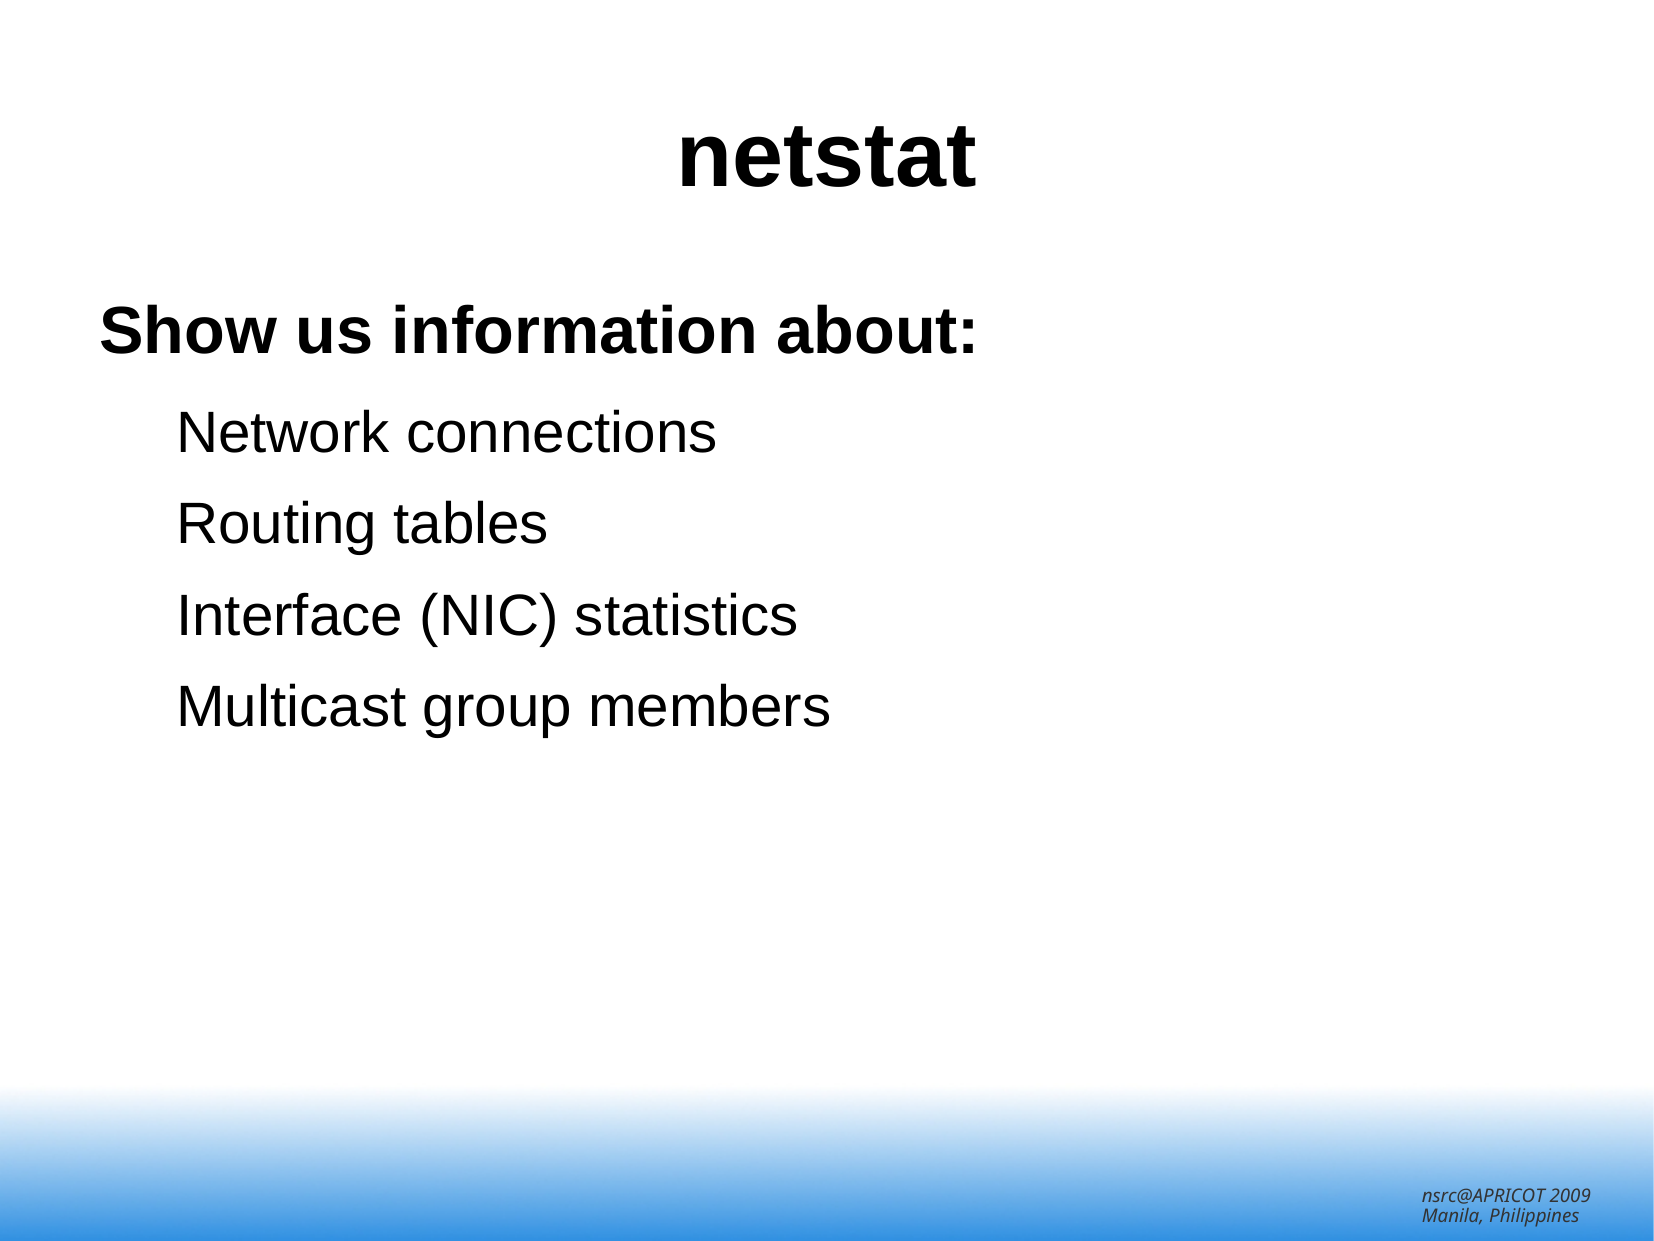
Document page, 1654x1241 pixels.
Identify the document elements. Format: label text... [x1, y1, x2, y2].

title netstat [82, 49, 1571, 257]
list Show us information about: Network connections Routing tables Interface (NIC) statistics Multicast group members [82, 290, 1571, 1109]
picture [0, 1083, 1654, 1241]
